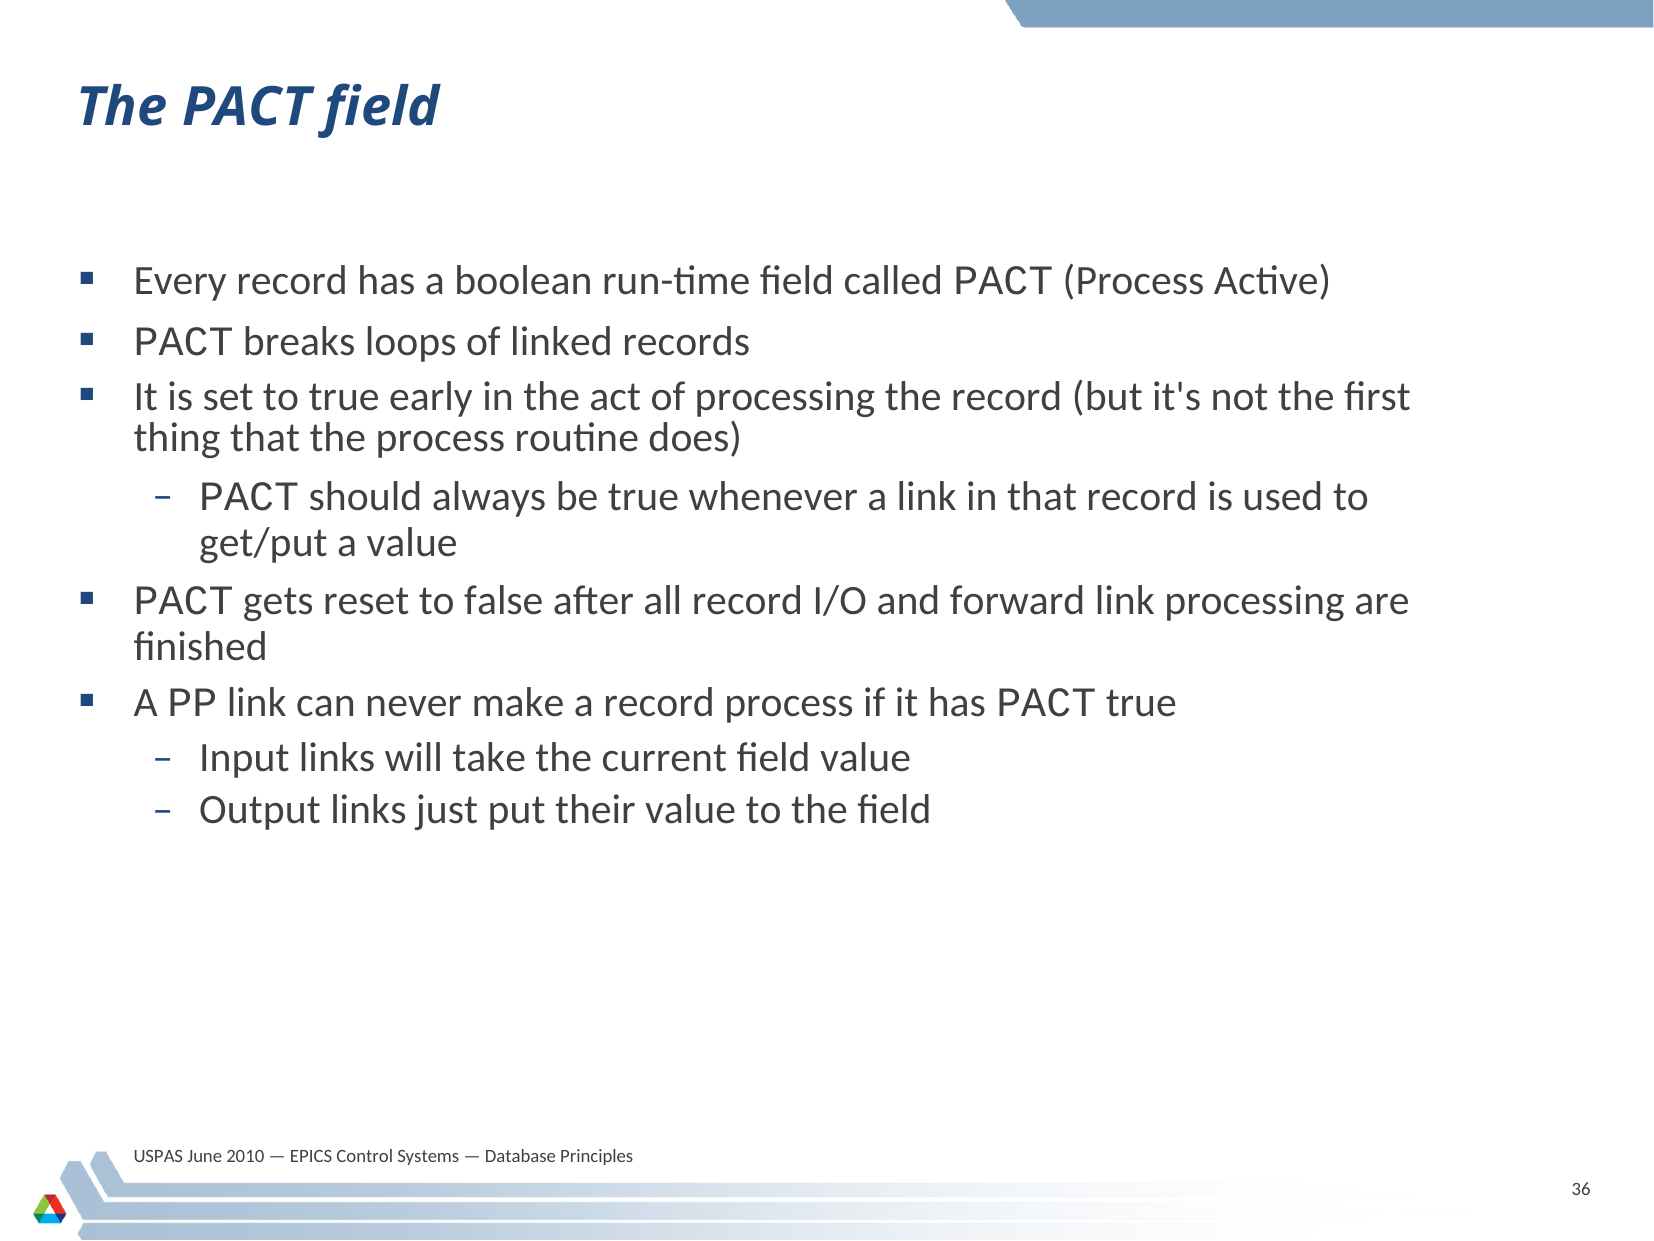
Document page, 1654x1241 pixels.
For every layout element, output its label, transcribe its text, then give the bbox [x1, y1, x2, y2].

title The PACT field [61, 59, 1500, 138]
picture [0, 0, 1654, 29]
list Every record has a boolean run-time field called PACT (Process Active) PACT breaks loops of linked records It is set to true early in the act of processing the record (but it's not the first thing that the process routine does) PACT should always be true whenever a link in that record is used to get/put a value PACT gets reset to false after all record I/O and forward link processing are finished A PP link can never make a record process if it has PACT true Input links will take the current field value Output links just put their value to the field [62, 253, 1498, 938]
picture [0, 1143, 1654, 1240]
